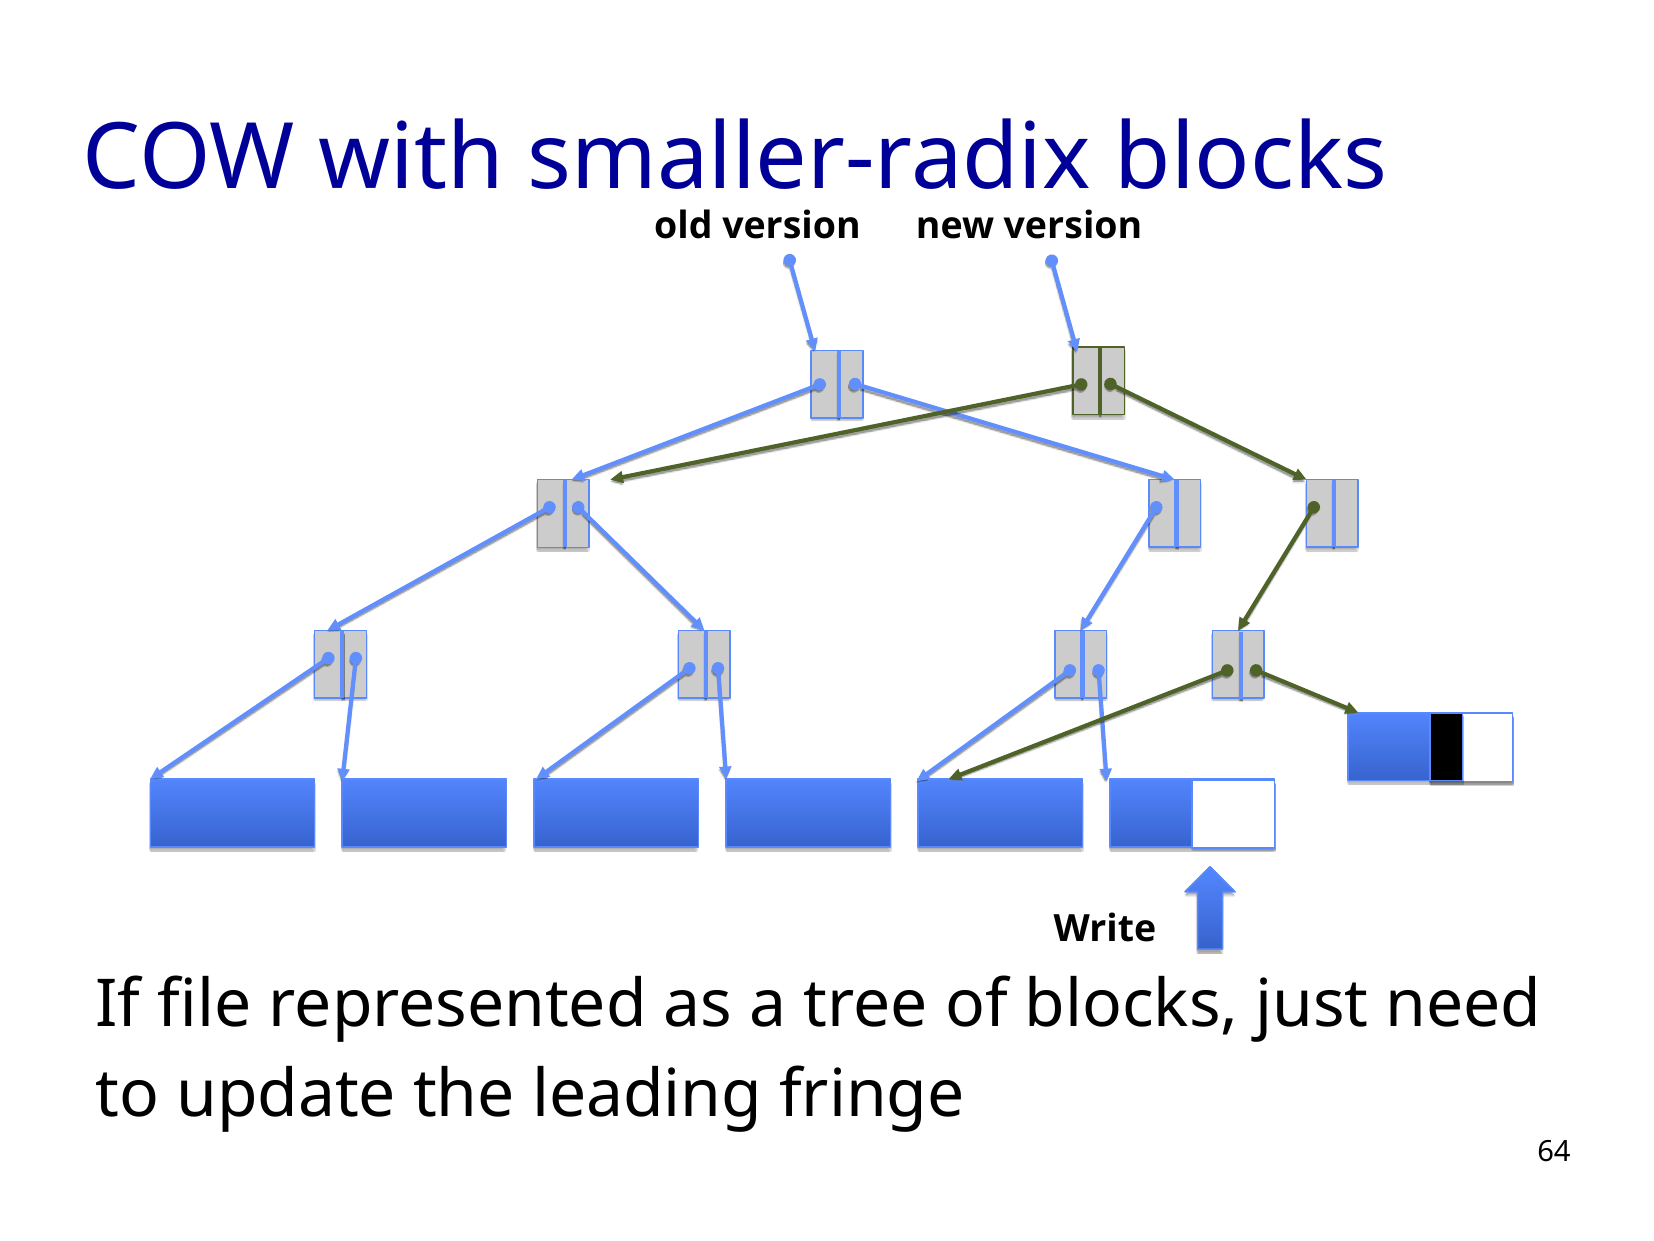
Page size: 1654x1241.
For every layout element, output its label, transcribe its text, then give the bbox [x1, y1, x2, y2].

text_box [708, 630, 731, 699]
text_box [1212, 630, 1265, 699]
text_box [678, 630, 704, 699]
text_box [1110, 779, 1275, 848]
text_box [1175, 479, 1201, 548]
text_box [726, 779, 891, 847]
text_box [1347, 712, 1513, 782]
text_box [1306, 479, 1335, 548]
text_box [811, 350, 840, 419]
title COW with smaller-radix blocks [82, 49, 1571, 257]
text_box [534, 779, 699, 847]
text_box [1072, 346, 1101, 415]
text_box new version [901, 193, 1158, 254]
text_box [1054, 630, 1080, 699]
text_box Write [1038, 896, 1182, 957]
list If file represented as a tree of blocks, just need to update the leading fringe [60, 956, 1571, 1137]
text_box [582, 515, 590, 523]
text_box [841, 350, 863, 419]
text_box [1185, 866, 1236, 950]
text_box [567, 479, 590, 548]
text_box [918, 779, 1083, 847]
text_box [537, 479, 566, 548]
text_box old version [639, 193, 876, 254]
text_box [342, 779, 507, 847]
text_box [1148, 479, 1174, 548]
text_box [1336, 479, 1359, 548]
text_box [1102, 346, 1125, 415]
text_box [1084, 630, 1107, 699]
text_box [314, 630, 340, 699]
text_box [341, 630, 367, 699]
text_box [150, 779, 315, 847]
